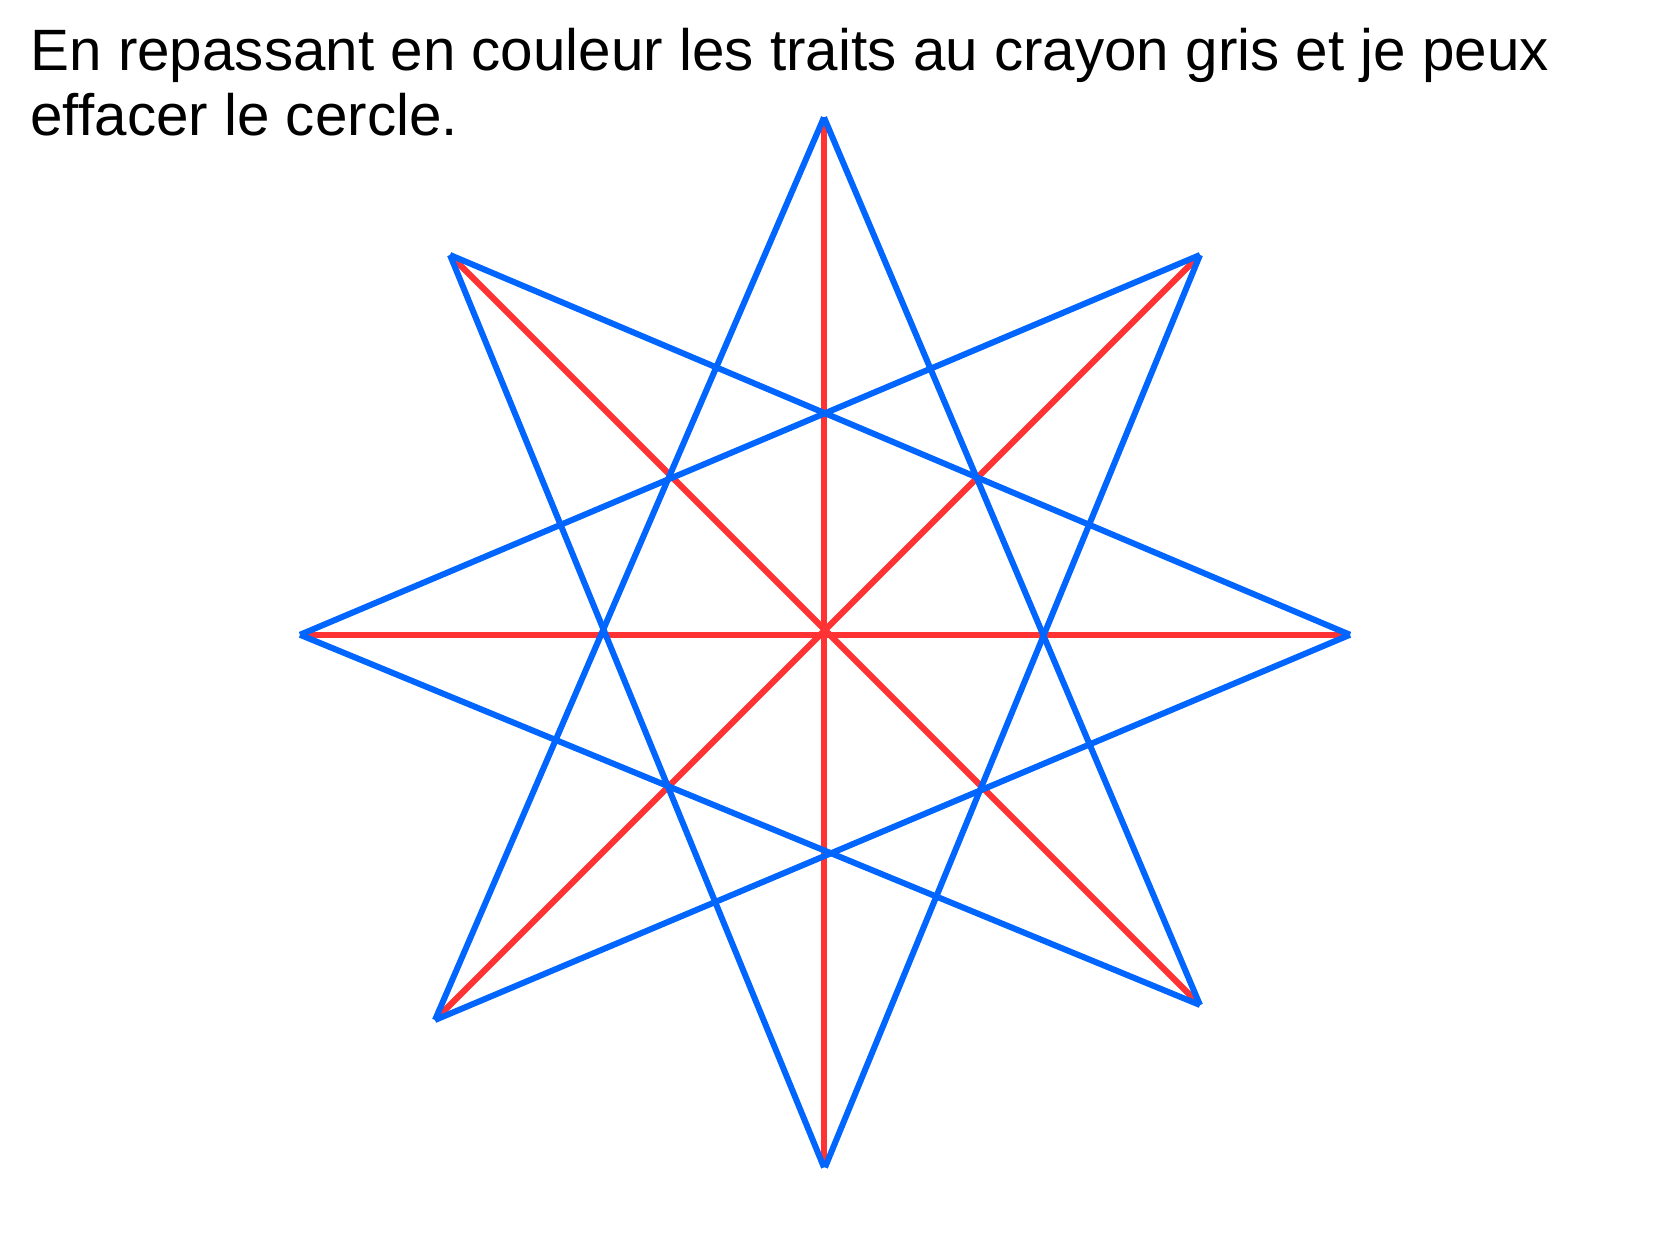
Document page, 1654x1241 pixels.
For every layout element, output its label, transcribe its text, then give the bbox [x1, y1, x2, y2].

title En repassant en couleur les traits au crayon gris et je peux effacer le cercle. [30, 8, 1576, 158]
